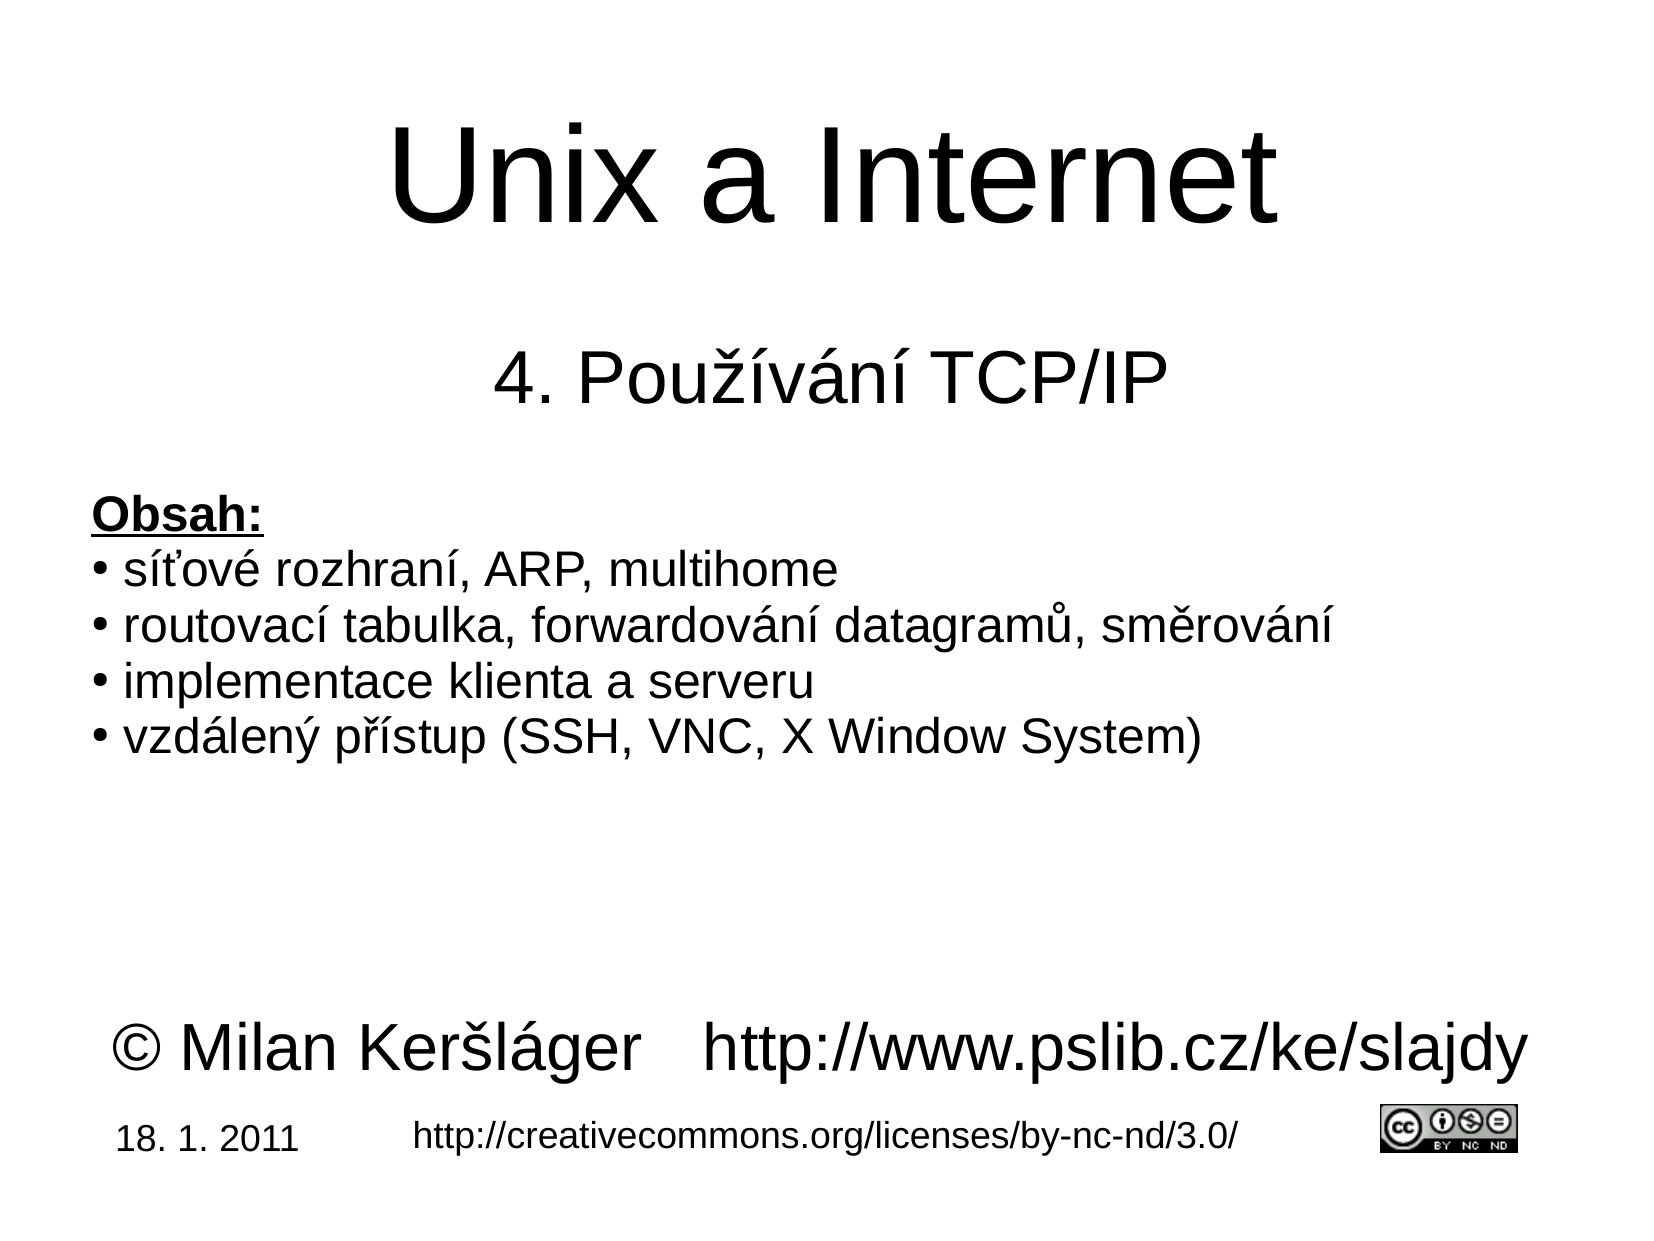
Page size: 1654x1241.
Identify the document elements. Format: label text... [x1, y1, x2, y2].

text_box 18.1.2011 [100, 1110, 337, 1168]
list © Milan Keršláger http://www.pslib.cz/ke/slajdy [76, 1009, 1565, 1087]
picture [1380, 1104, 1518, 1153]
text_box Obsah: síťové rozhraní, ARP, multihome routovací tabulka, forwardování datagramů, směrování implementace klienta a serveru vzdálený přístup (SSH, VNC, X Window System) [76, 478, 1583, 772]
title Unix a Internet 4. Používání TCP/IP [88, 56, 1577, 461]
text_box http://creativecommons.org/licenses/by-nc-nd/3.0/ [339, 1107, 1313, 1165]
